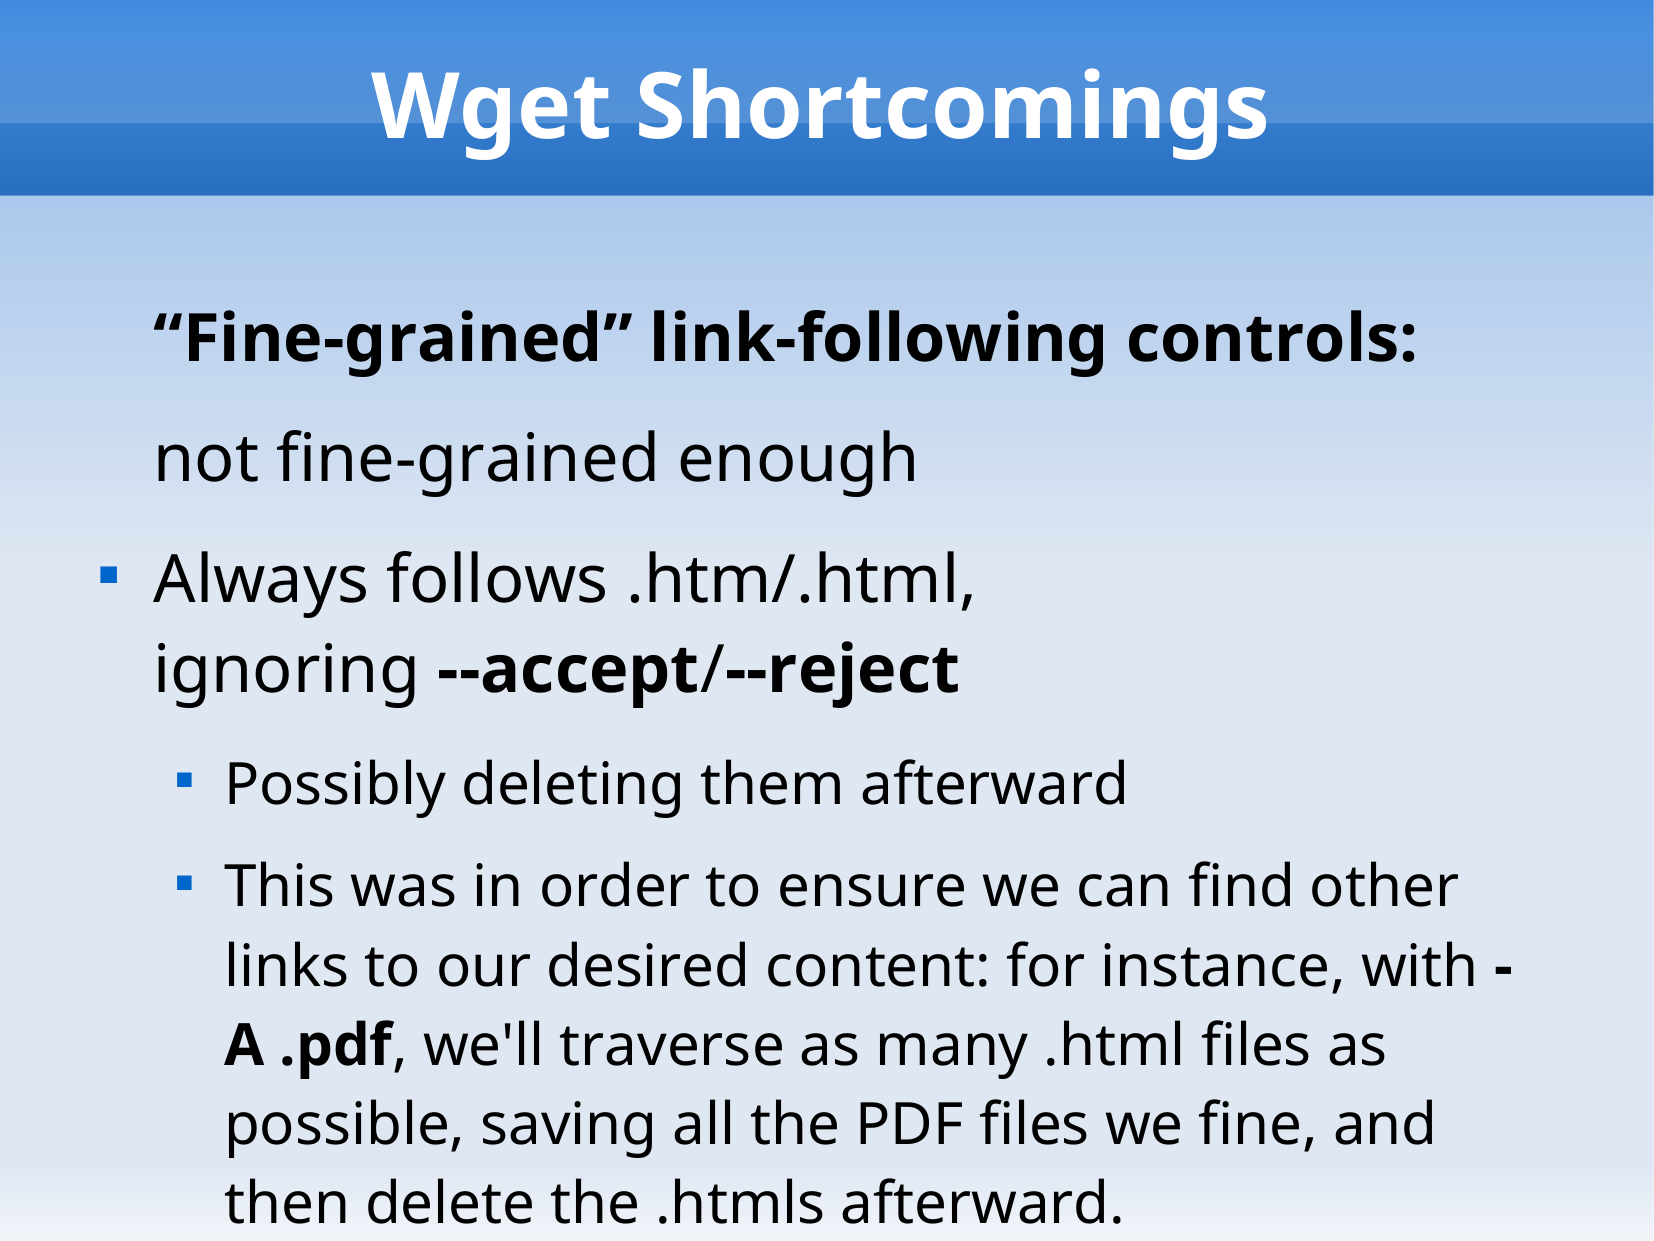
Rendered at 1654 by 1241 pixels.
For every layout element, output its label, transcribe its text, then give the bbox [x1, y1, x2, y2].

list “Fine-grained” link-following controls: not ﬁne-grained enough Always follows .htm/.html, ignoring --accept/--reject Possibly deleting them afterward This was in order to ensure we can ﬁnd other links to our desired content: for instance, with -A .pdf, we'll traverse as many .html ﬁles as possible, saving all the PDF ﬁles we ﬁne, and then delete the .htmls afterward. But: it also downloads .html ﬁles at the edges of recursion limits, where you wouldn't follow any further links anyway. [82, 290, 1571, 1230]
picture [0, 0, 1654, 1241]
title Wget Shortcomings [76, 7, 1565, 200]
